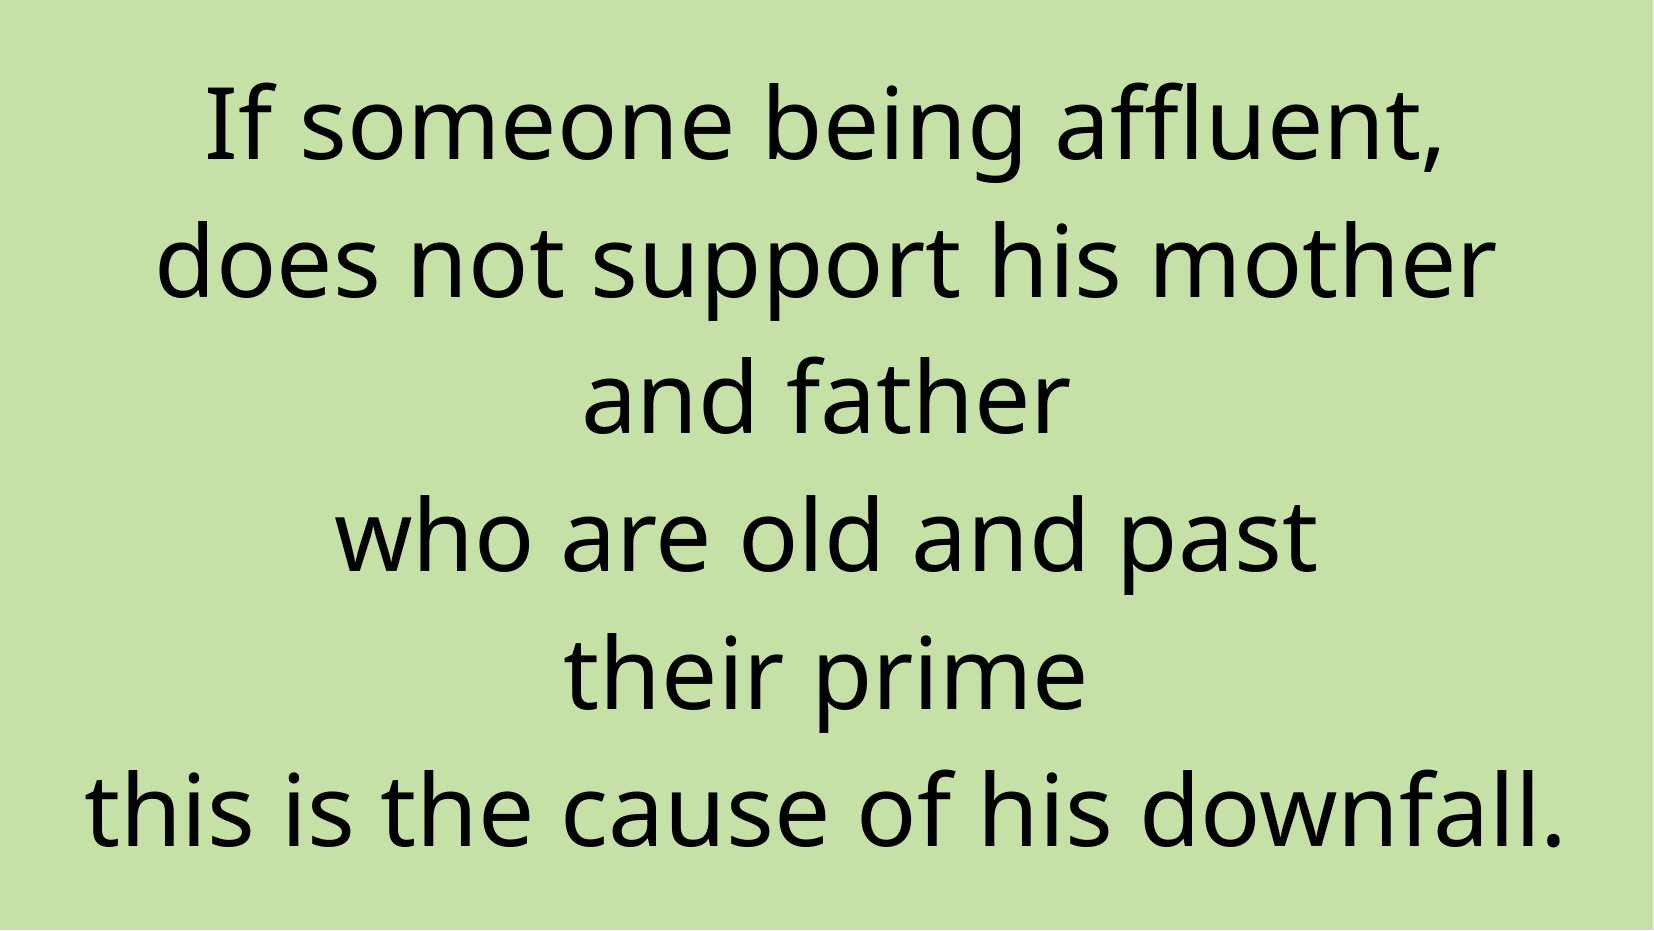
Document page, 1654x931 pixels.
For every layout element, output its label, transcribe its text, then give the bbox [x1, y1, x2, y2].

subtitle If someone being affluent, does not support his mother and father who are old and past their prime this is the cause of his downfall. [82, 0, 1571, 931]
